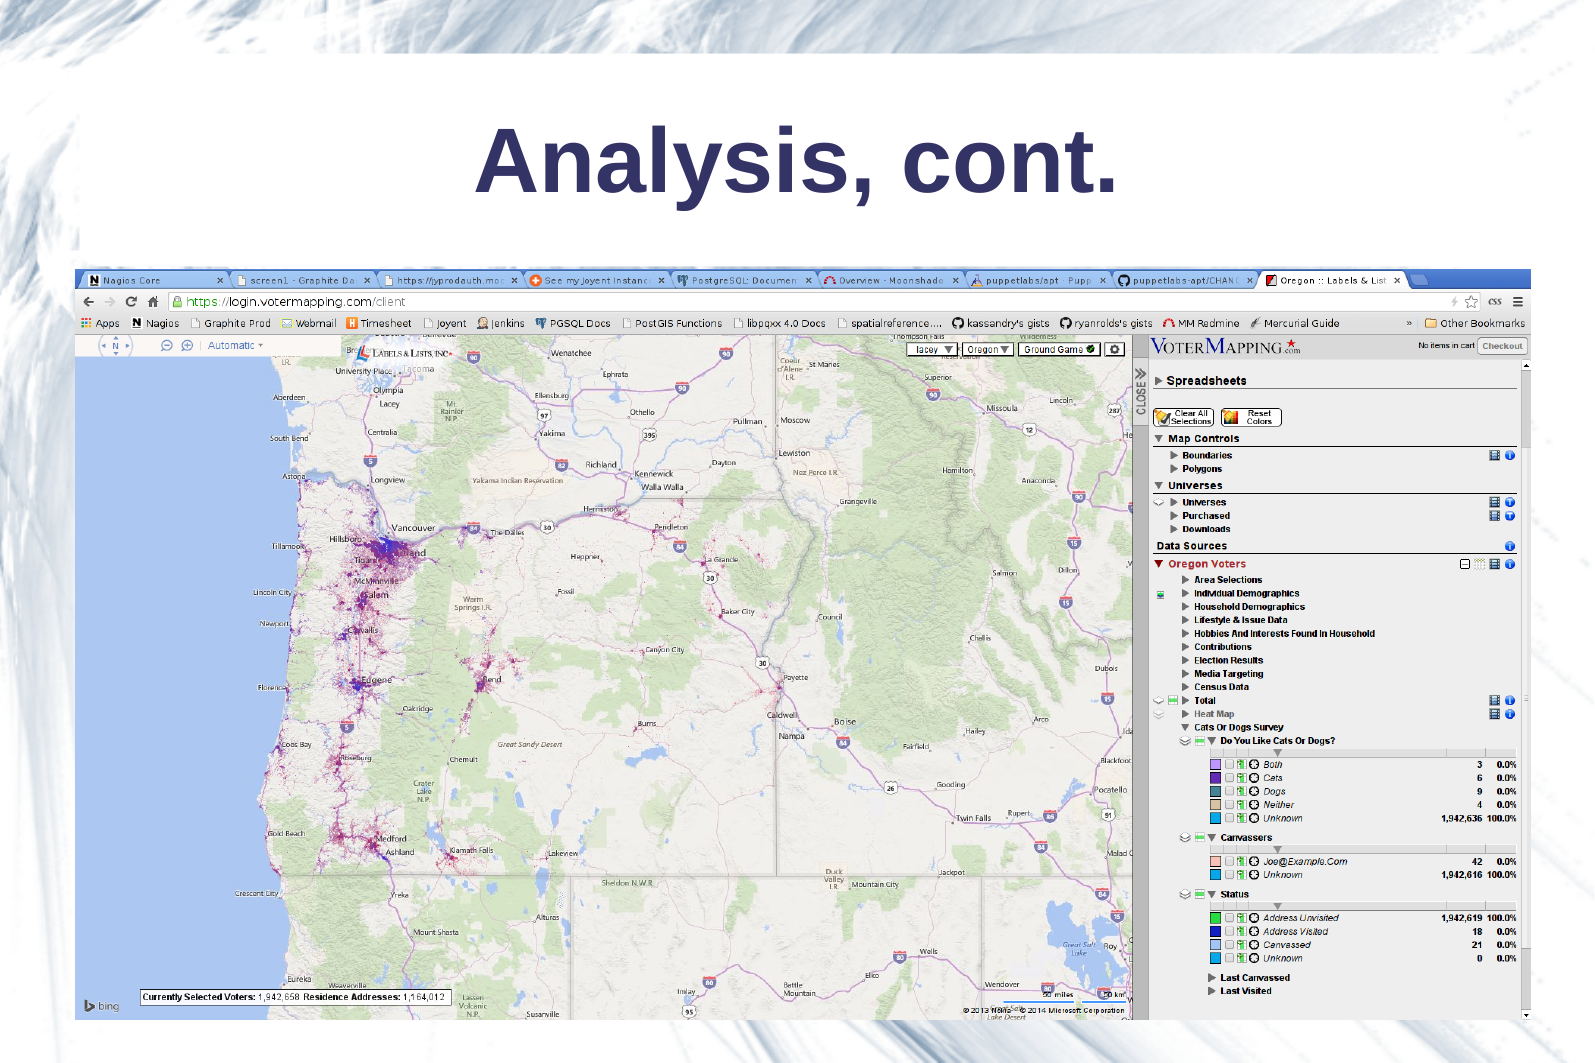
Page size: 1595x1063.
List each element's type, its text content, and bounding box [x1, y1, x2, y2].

title Analysis, cont. [79, 62, 1515, 259]
picture [0, 0, 1595, 1063]
